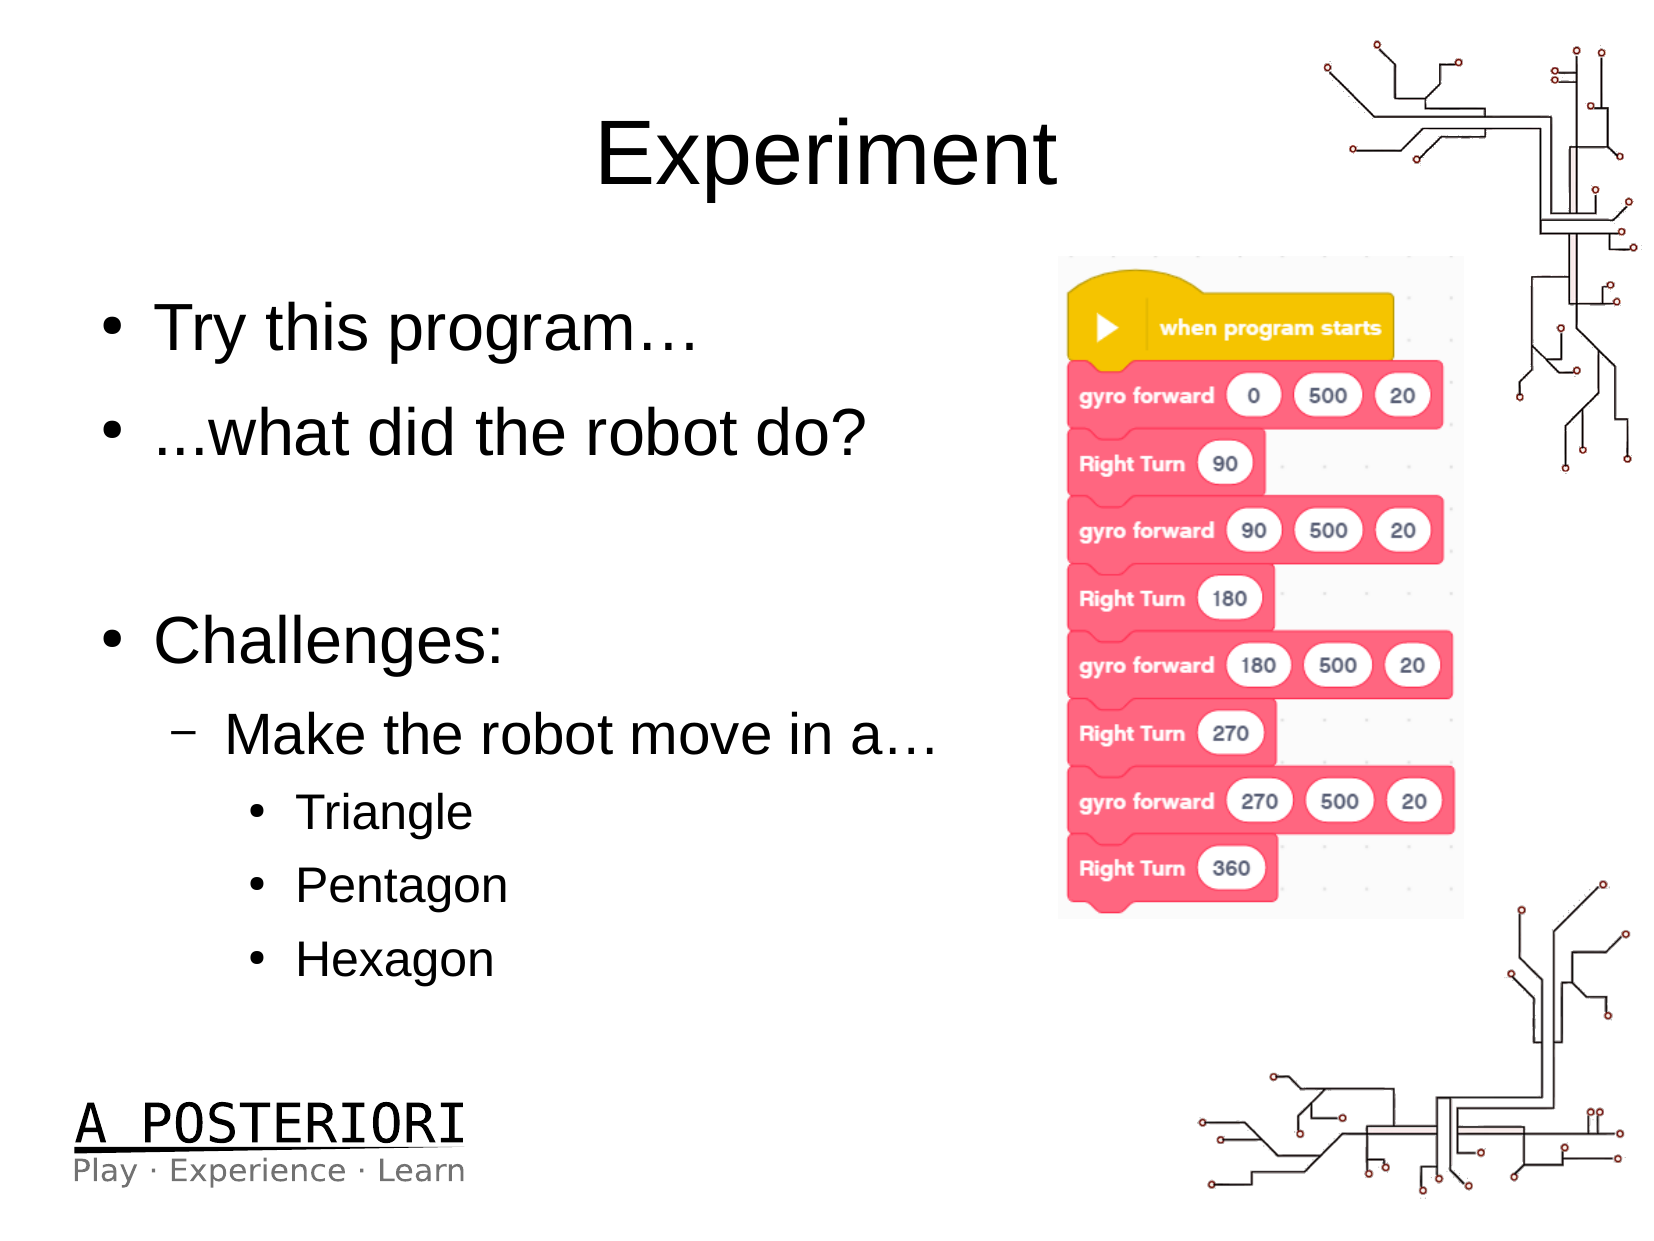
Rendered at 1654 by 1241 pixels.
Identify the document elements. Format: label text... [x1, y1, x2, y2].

title Experiment [82, 49, 1571, 257]
picture [1058, 35, 1643, 1200]
list Try this program… ...what did the robot do? Challenges: Make the robot move in a… Triangle Pentagon Hexagon [82, 290, 1021, 1010]
